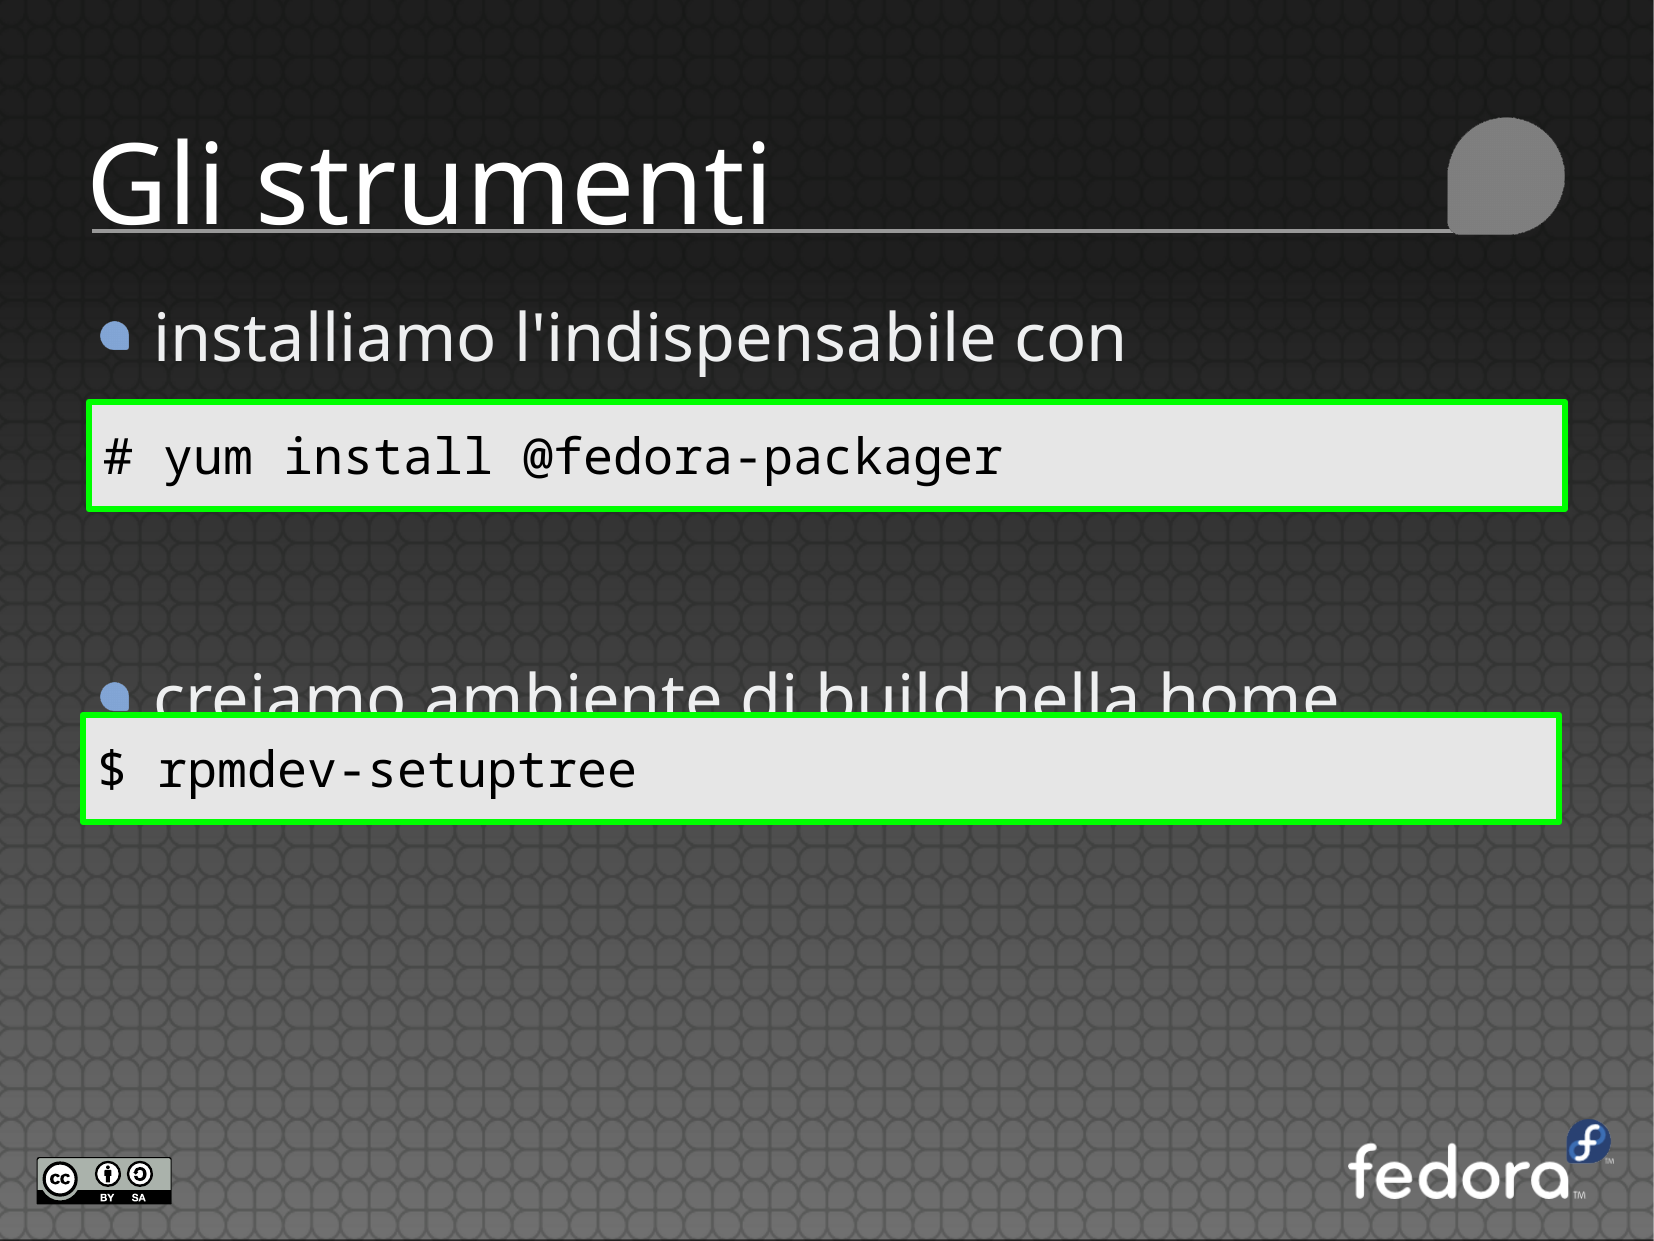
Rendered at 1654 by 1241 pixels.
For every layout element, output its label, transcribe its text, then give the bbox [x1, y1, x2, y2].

text_box # yum install @fedora-packager [88, 401, 1565, 500]
picture [0, 0, 1654, 1241]
text_box $ rpmdev-setuptree [82, 714, 1560, 813]
list installiamo l'indispensabile con creiamo ambiente di build nella home [82, 290, 1571, 1010]
title Gli strumenti [86, 110, 1576, 251]
